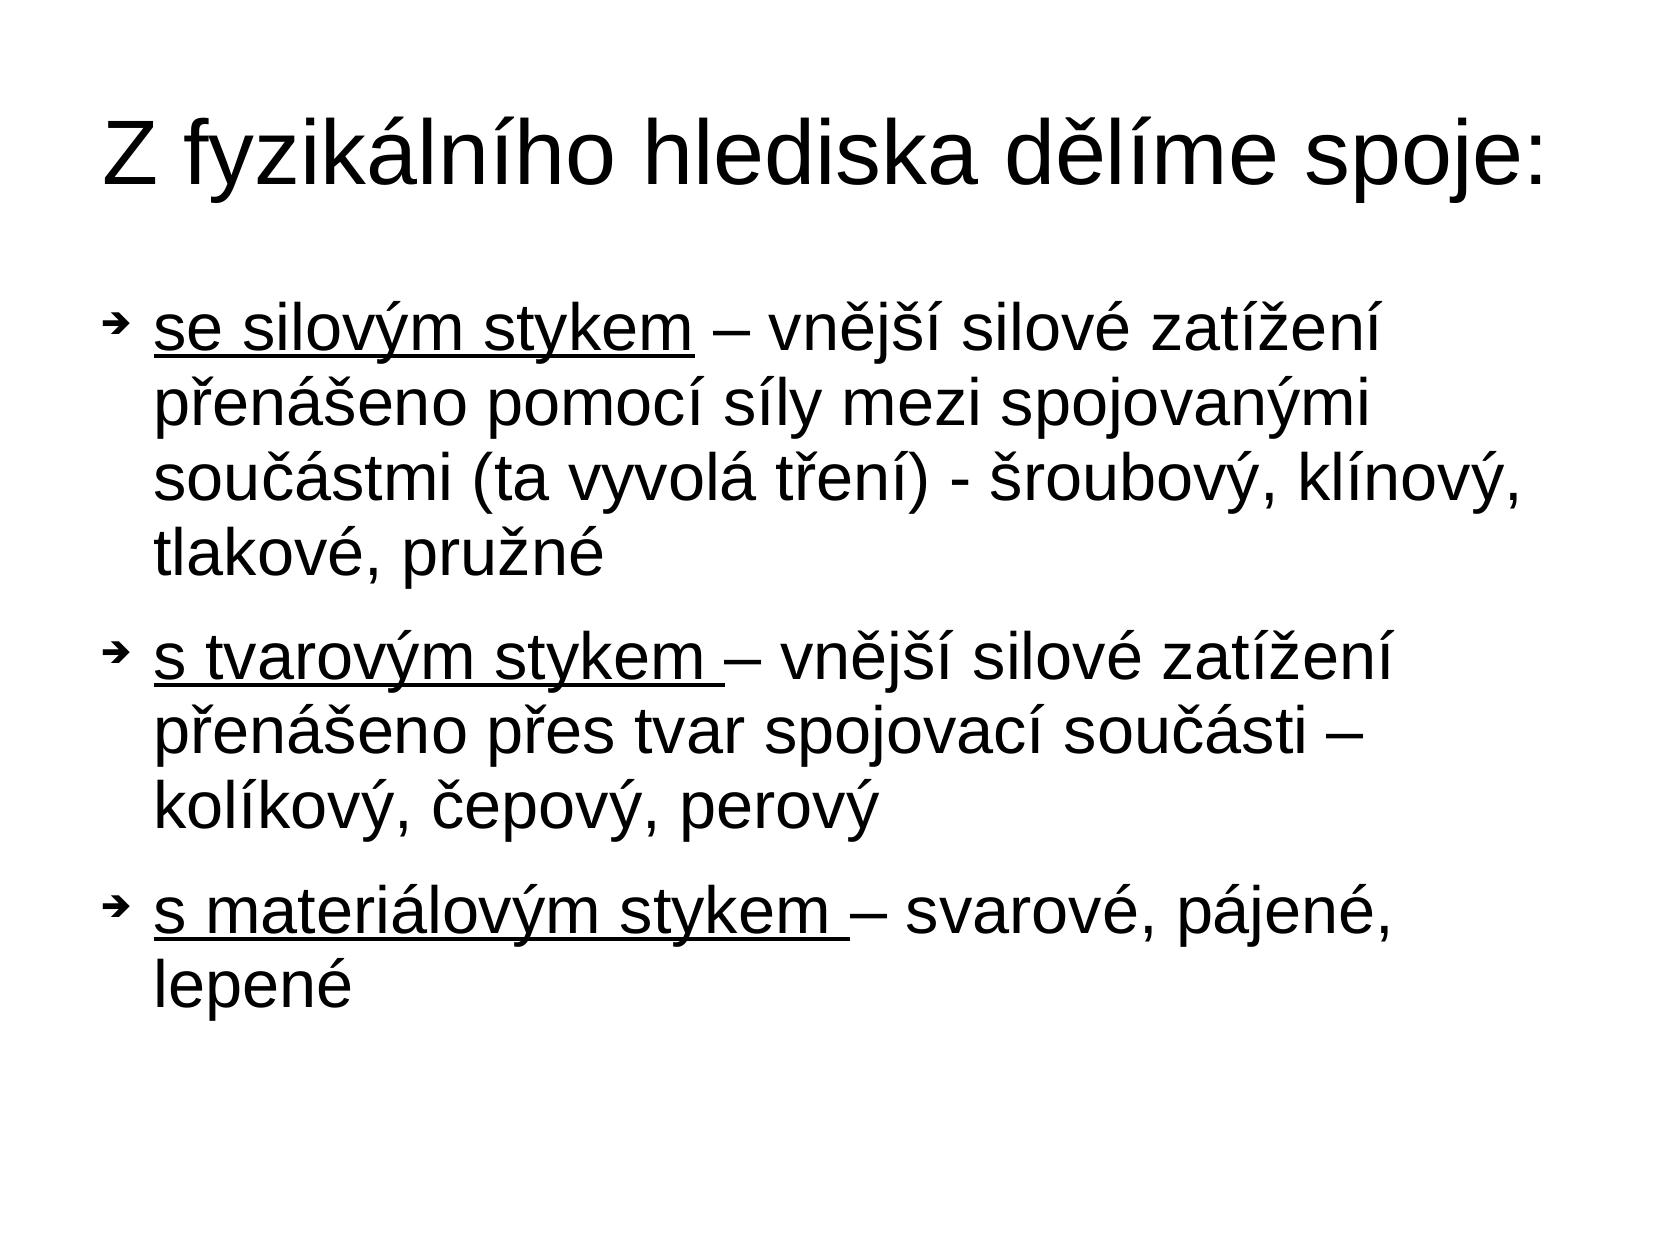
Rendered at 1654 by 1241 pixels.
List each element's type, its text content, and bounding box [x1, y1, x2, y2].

list se silovým stykem – vnější silové zatížení přenášeno pomocí síly mezi spojovanými součástmi (ta vyvolá tření) - šroubový, klínový, tlakové, pružné s tvarovým stykem – vnější silové zatížení přenášeno přes tvar spojovací součásti – kolíkový, čepový, perový s materiálovým stykem – svarové, pájené, lepené [82, 290, 1571, 1094]
title Z fyzikálního hlediska dělíme spoje: [82, 56, 1571, 250]
